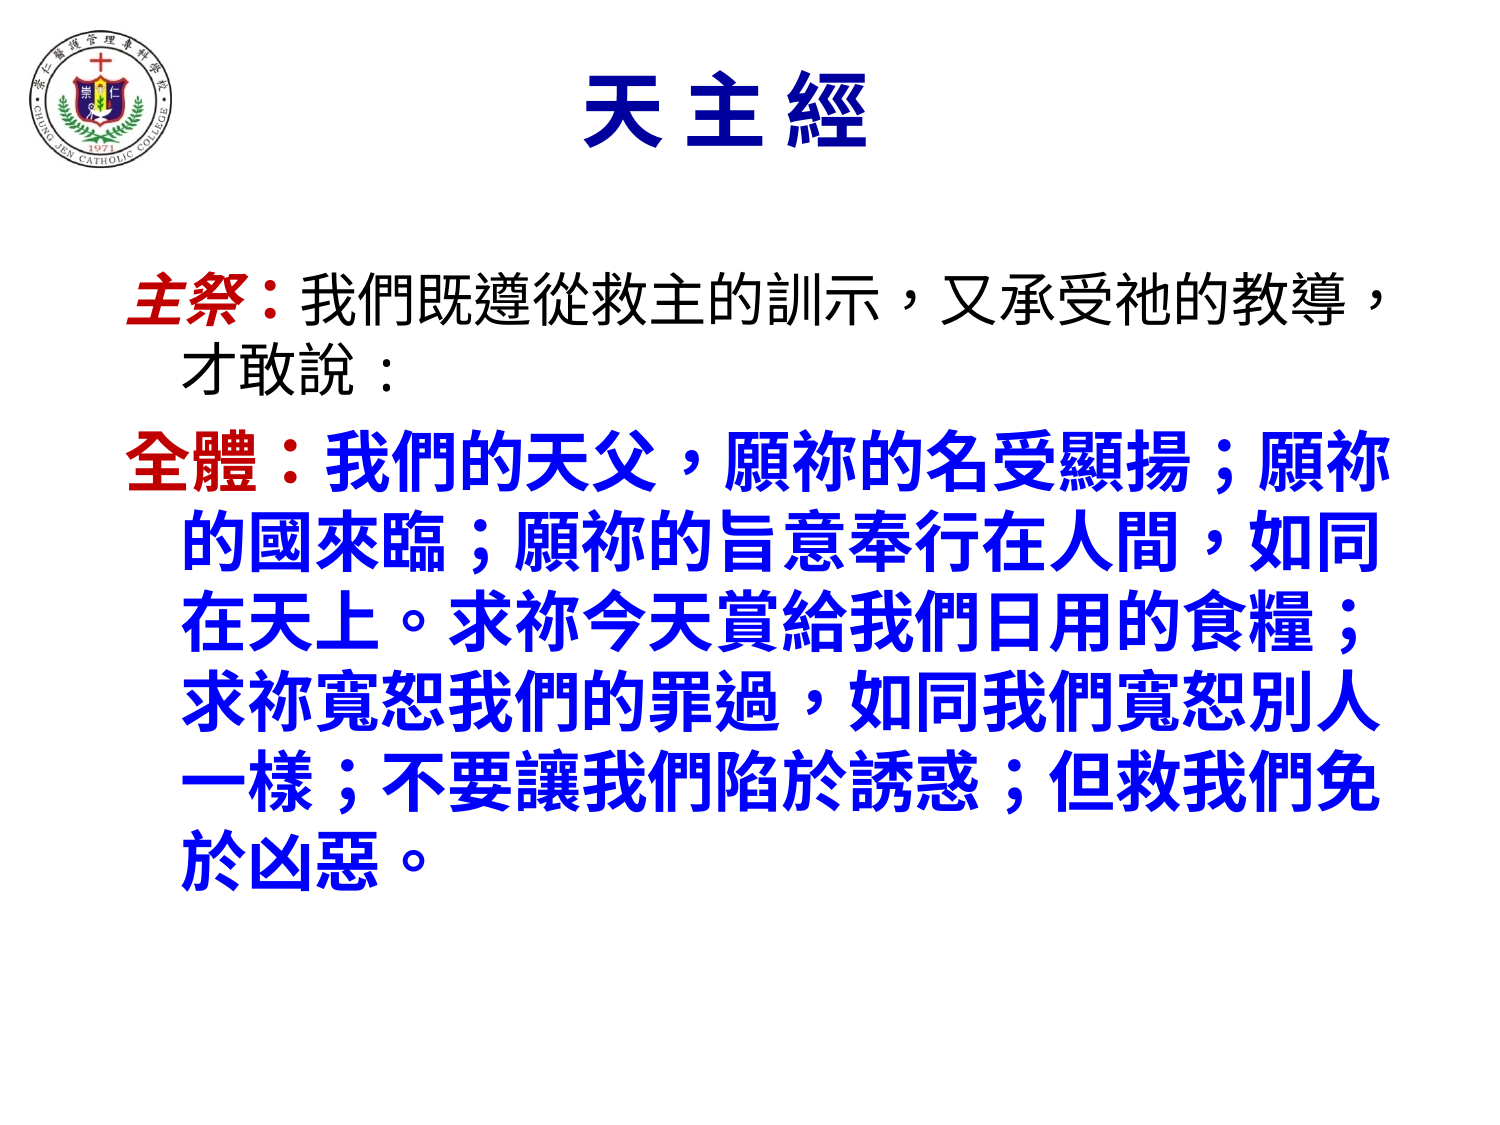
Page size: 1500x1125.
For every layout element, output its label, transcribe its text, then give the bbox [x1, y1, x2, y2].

title 天 主 經 [135, 31, 1315, 185]
list 主祭：我們既遵從救主的訓示，又承受祂的教導，才敢說: 全體：我們的天父，願祢的名受顯揚；願祢的國來臨；願祢的旨意奉行在人間，如同在天上。求祢今天賞給我們日用的食糧；求祢寬恕我們的罪過，如同我們寬恕別人一樣；不要讓我們陷於誘惑；但救我們免於凶惡。 [53, 255, 1436, 1005]
